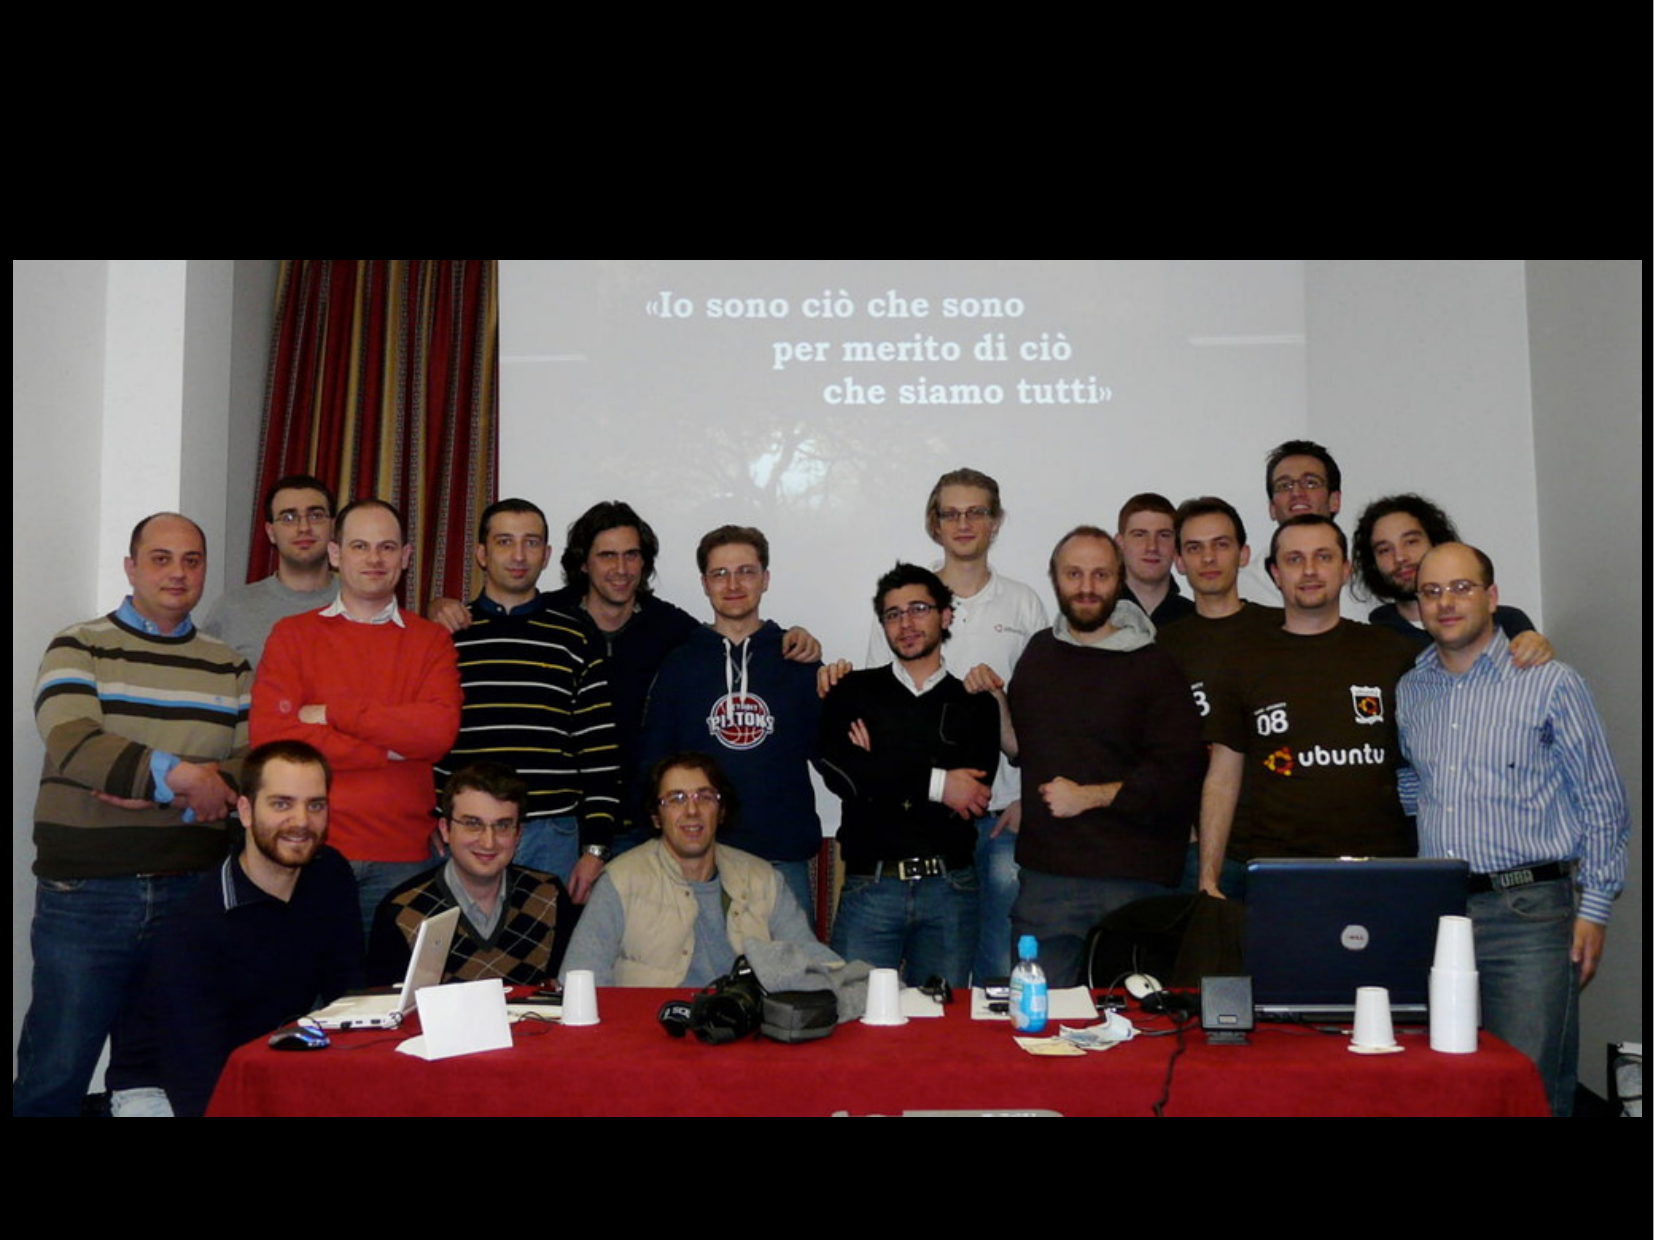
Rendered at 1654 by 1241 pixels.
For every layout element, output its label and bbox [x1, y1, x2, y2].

picture [13, 260, 1642, 1117]
